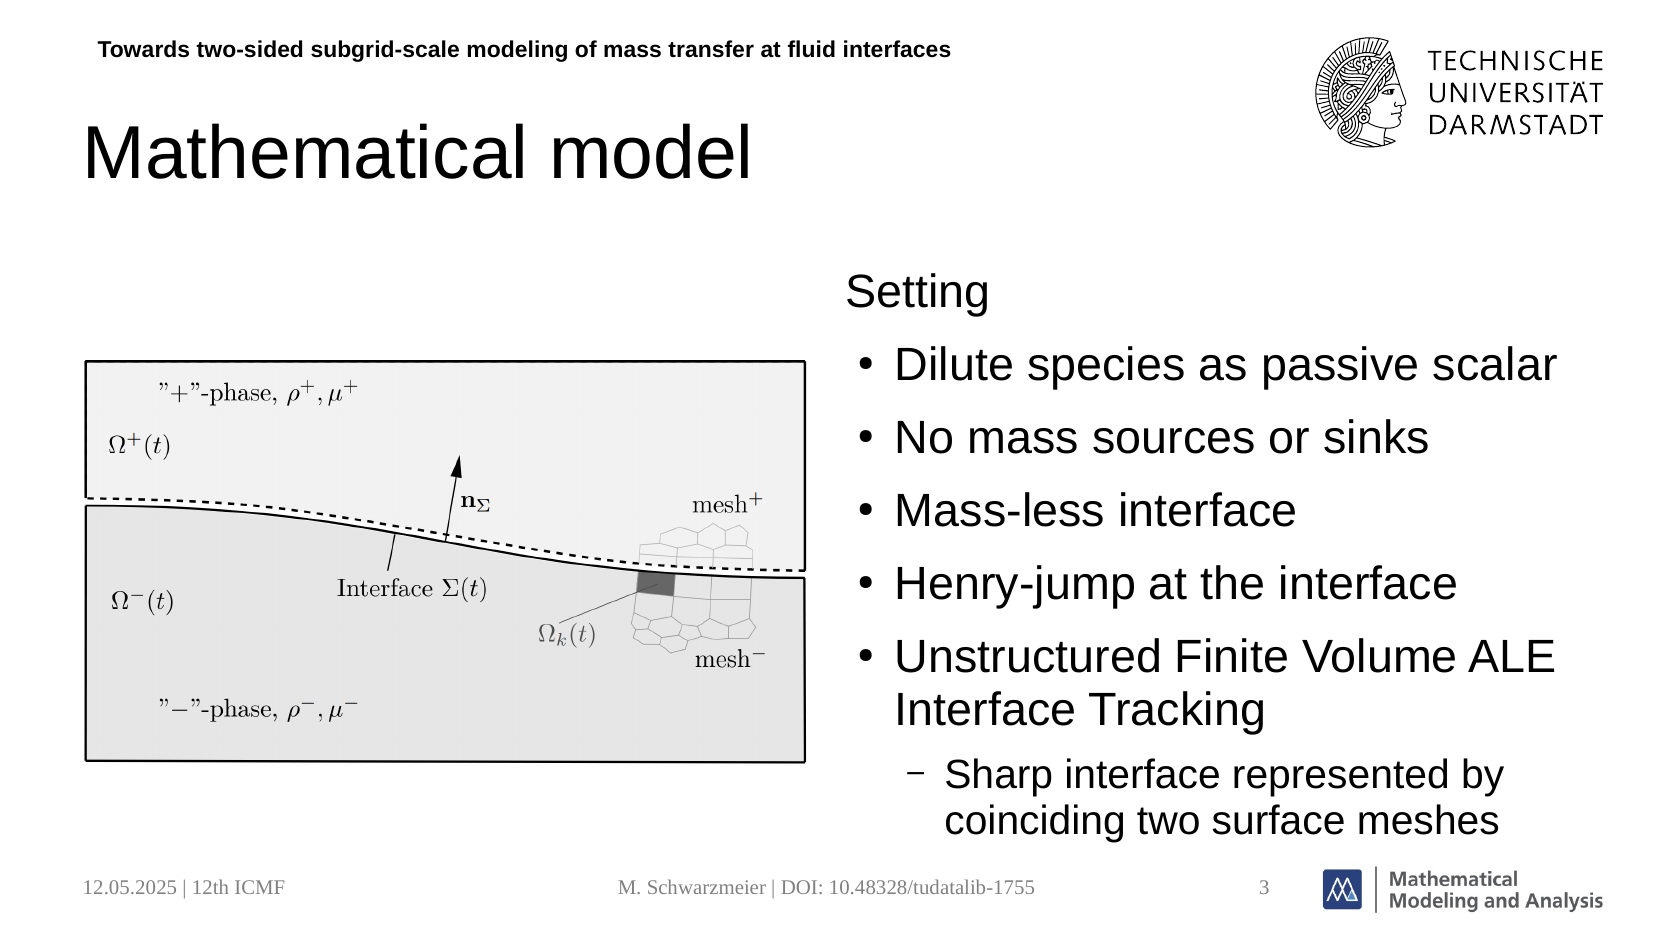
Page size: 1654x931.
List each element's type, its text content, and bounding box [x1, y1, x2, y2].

list Setting Dilute species as passive scalar No mass sources or sinks Mass-less interface Henry-jump at the interface Unstructured Finite Volume ALE Interface Tracking Sharp interface represented by coinciding two surface meshes [845, 265, 1572, 857]
title Mathematical model [82, 69, 1270, 238]
picture [82, 356, 809, 766]
picture [1299, 861, 1626, 918]
